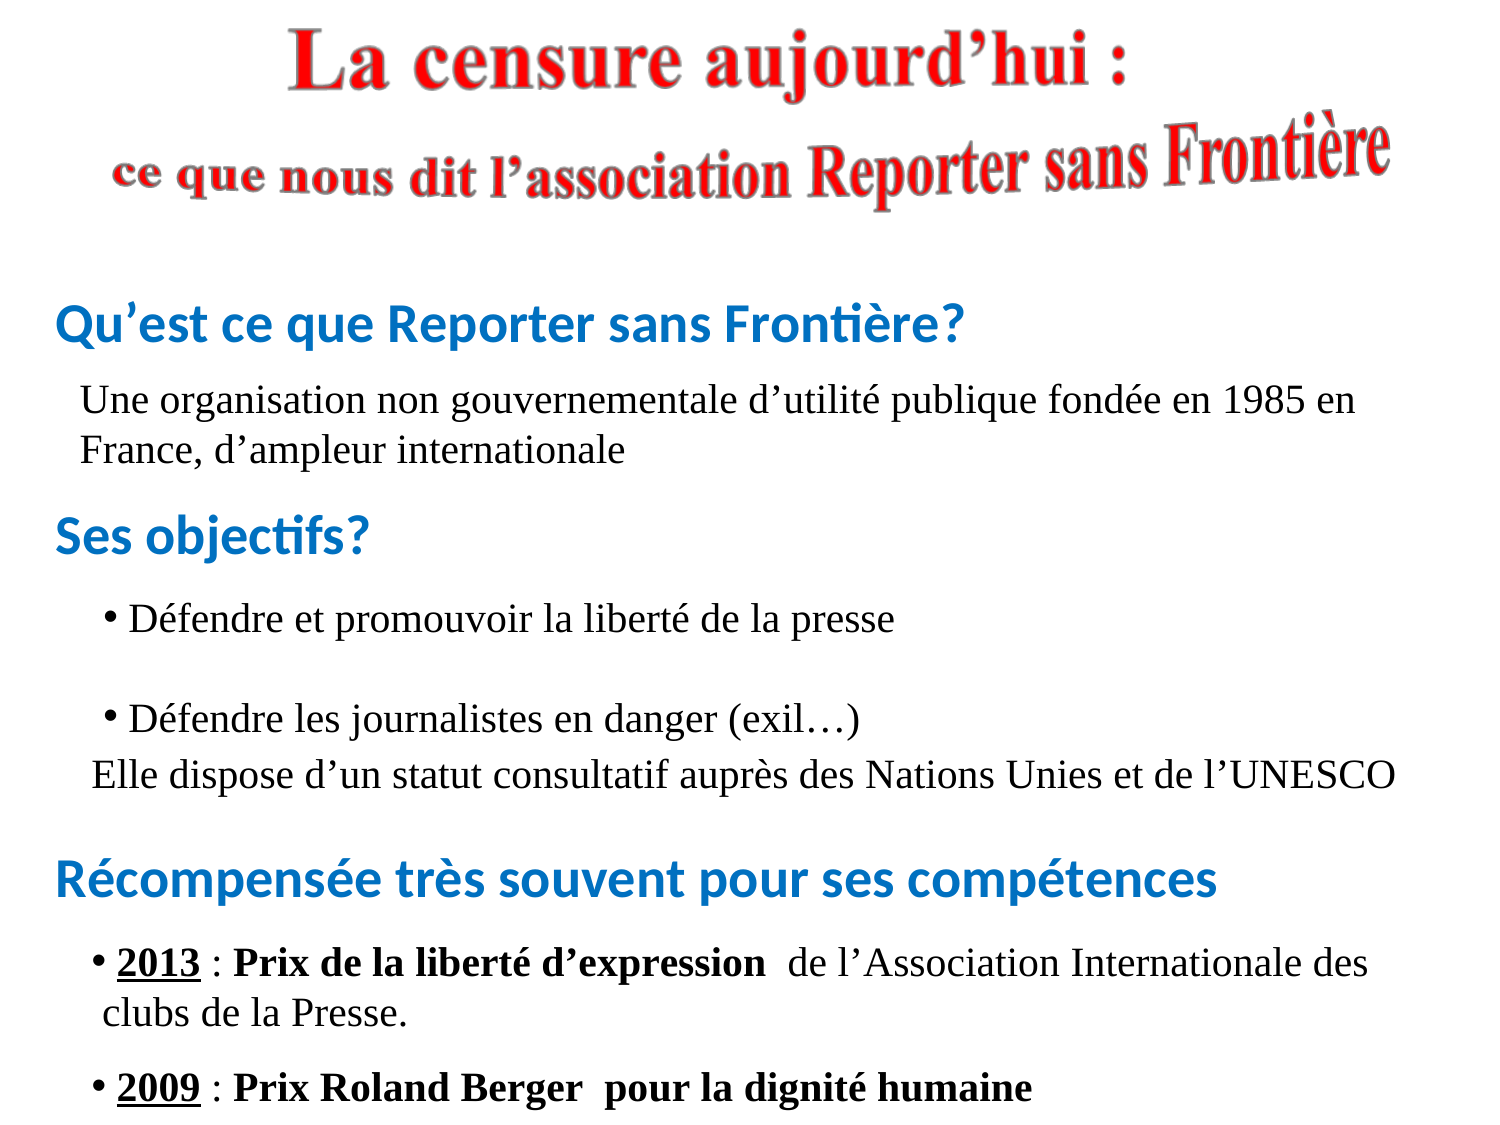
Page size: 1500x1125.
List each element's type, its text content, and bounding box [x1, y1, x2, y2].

text_box Récompensée très souvent pour ses compétences [41, 833, 1400, 917]
text_box Elle dispose d’un statut consultatif auprès des Nations Unies et de l’UNESCO [76, 739, 1471, 806]
text_box Qu’est ce que Reporter sans Frontière? [41, 278, 1211, 362]
text_box Ses objectifs? [41, 490, 892, 574]
text_box 2013 : Prix de la liberté d’expression de l’Association Internationale des clubs de la Presse. 2009 : Prix Roland Berger pour la dignité humaine [76, 927, 1424, 1125]
picture [230, 0, 1224, 117]
text_box Une organisation non gouvernementale d’utilité publique fondée en 1985 en France, d’ampleur internationale [64, 363, 1500, 480]
text_box Défendre et promouvoir la liberté de la presse Défendre les journalistes en danger (exil…) [88, 583, 1010, 739]
text_box [88, 80, 1414, 237]
